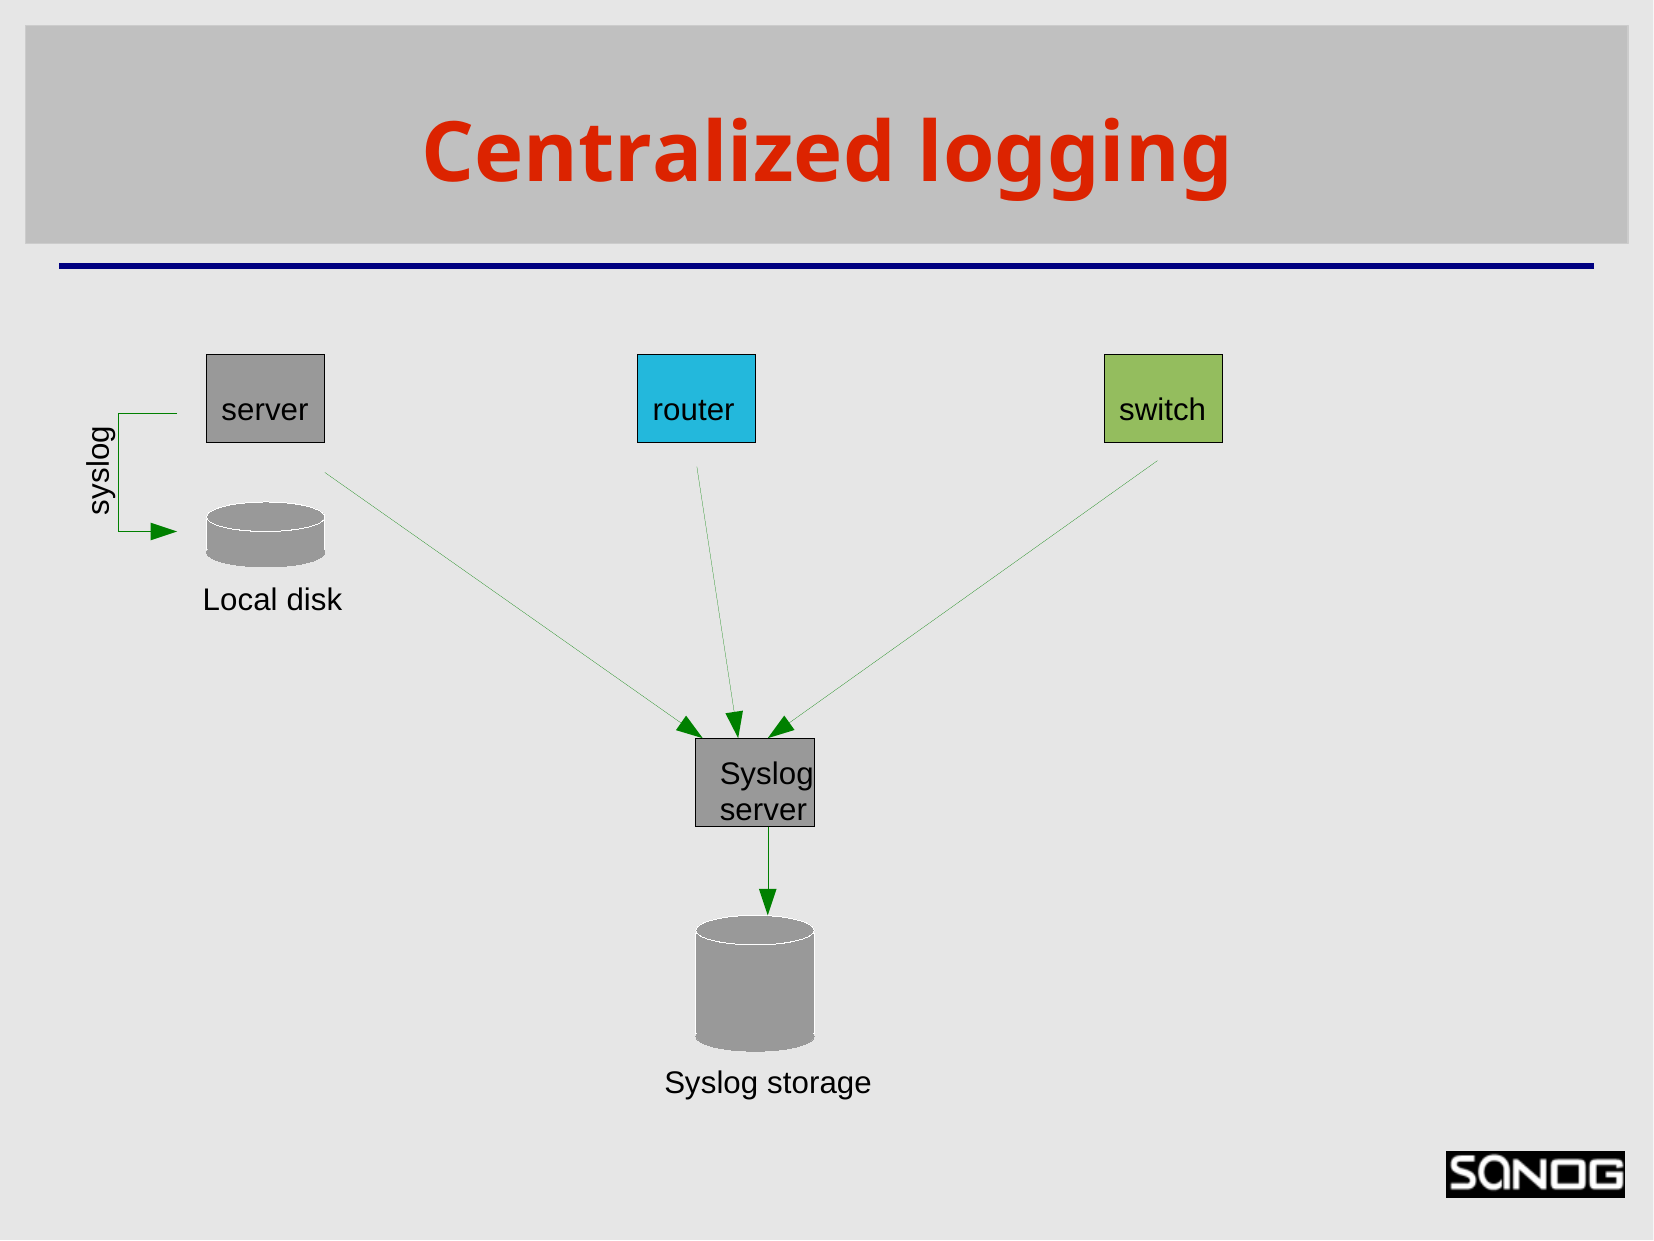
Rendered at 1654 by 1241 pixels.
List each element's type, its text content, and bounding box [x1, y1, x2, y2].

title Centralized logging [121, 46, 1534, 253]
text_box [206, 354, 325, 443]
picture [1446, 1151, 1625, 1198]
text_box switch [1104, 383, 1220, 431]
text_box router [637, 383, 748, 431]
text_box syslog [71, 413, 119, 530]
text_box [695, 738, 815, 827]
text_box Syslog storage [649, 1057, 883, 1117]
text_box [695, 915, 815, 1052]
text_box Local disk [187, 573, 355, 621]
text_box [637, 354, 756, 443]
text_box [1104, 354, 1223, 443]
text_box [206, 501, 325, 567]
text_box Syslog server [705, 747, 827, 827]
text_box server [206, 383, 322, 431]
